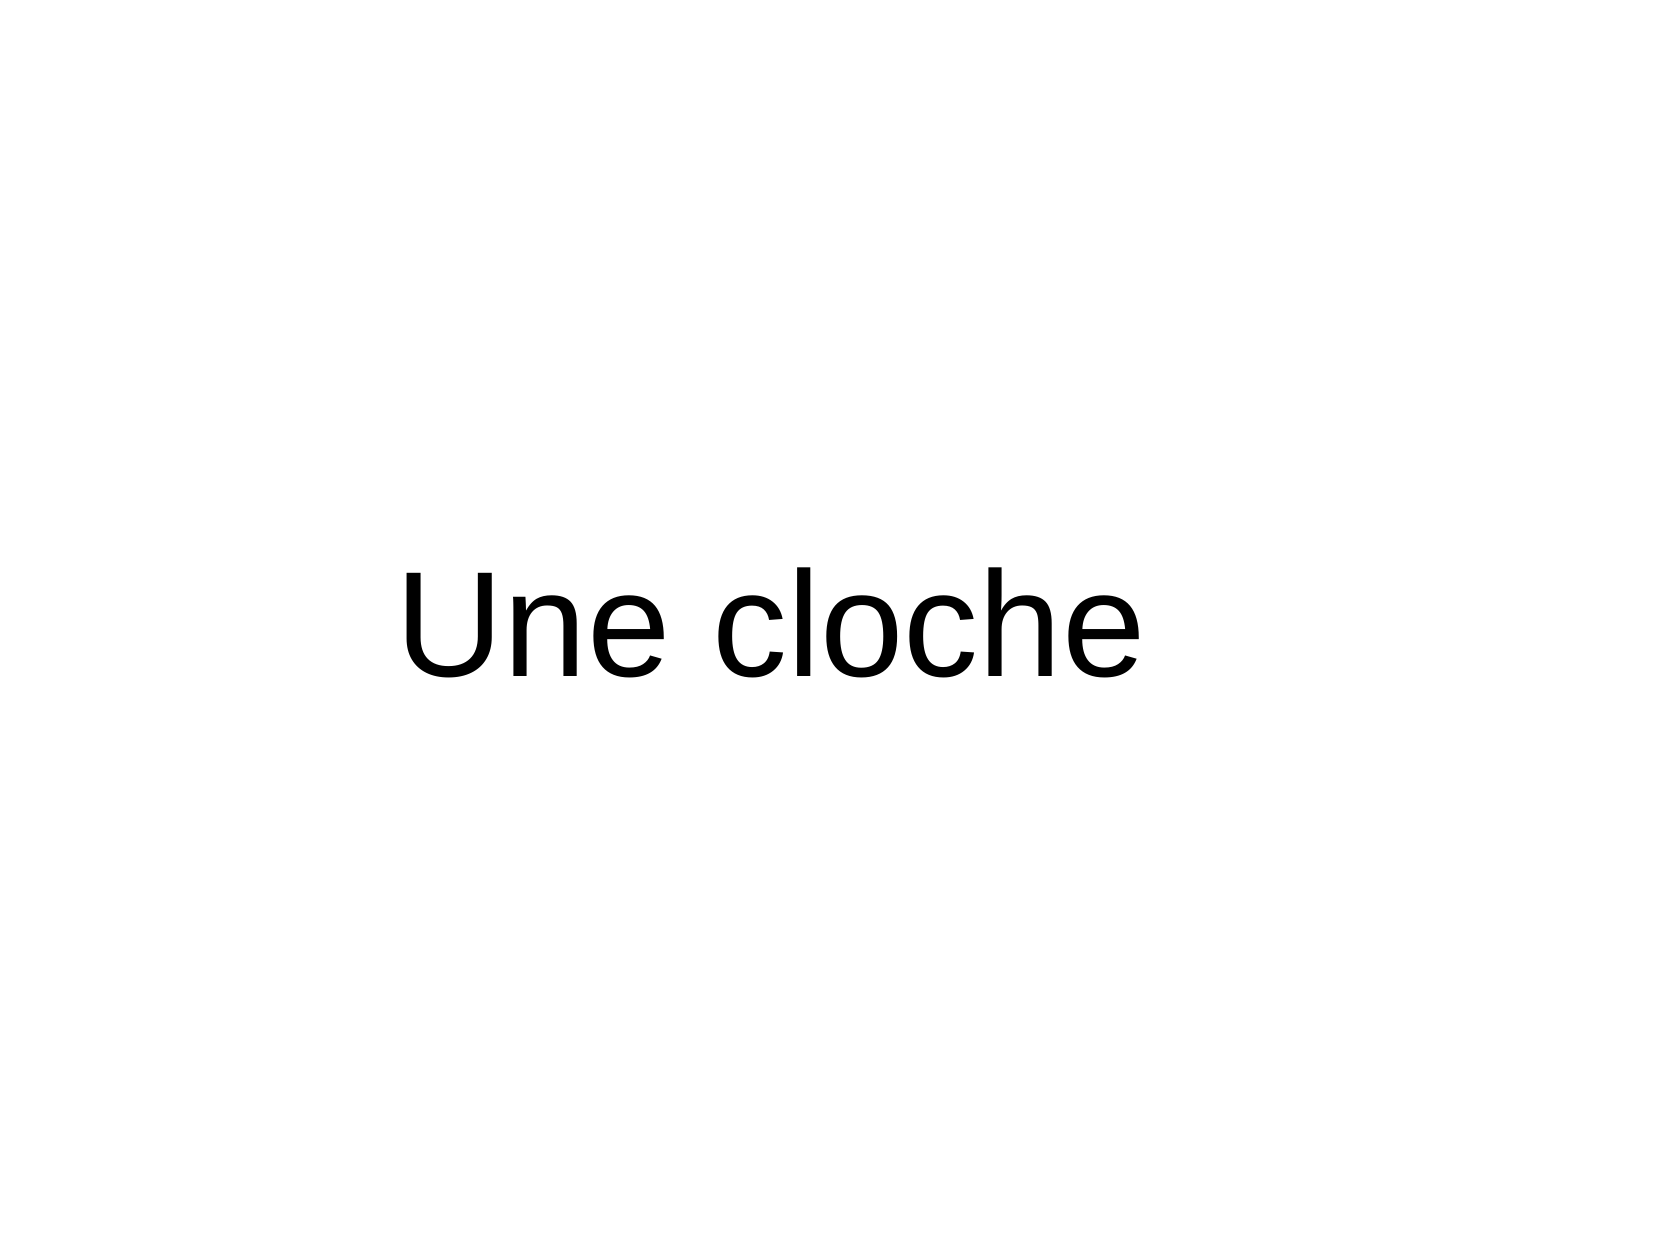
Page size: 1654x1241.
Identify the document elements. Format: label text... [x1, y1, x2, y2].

text_box Une cloche [380, 533, 1279, 717]
